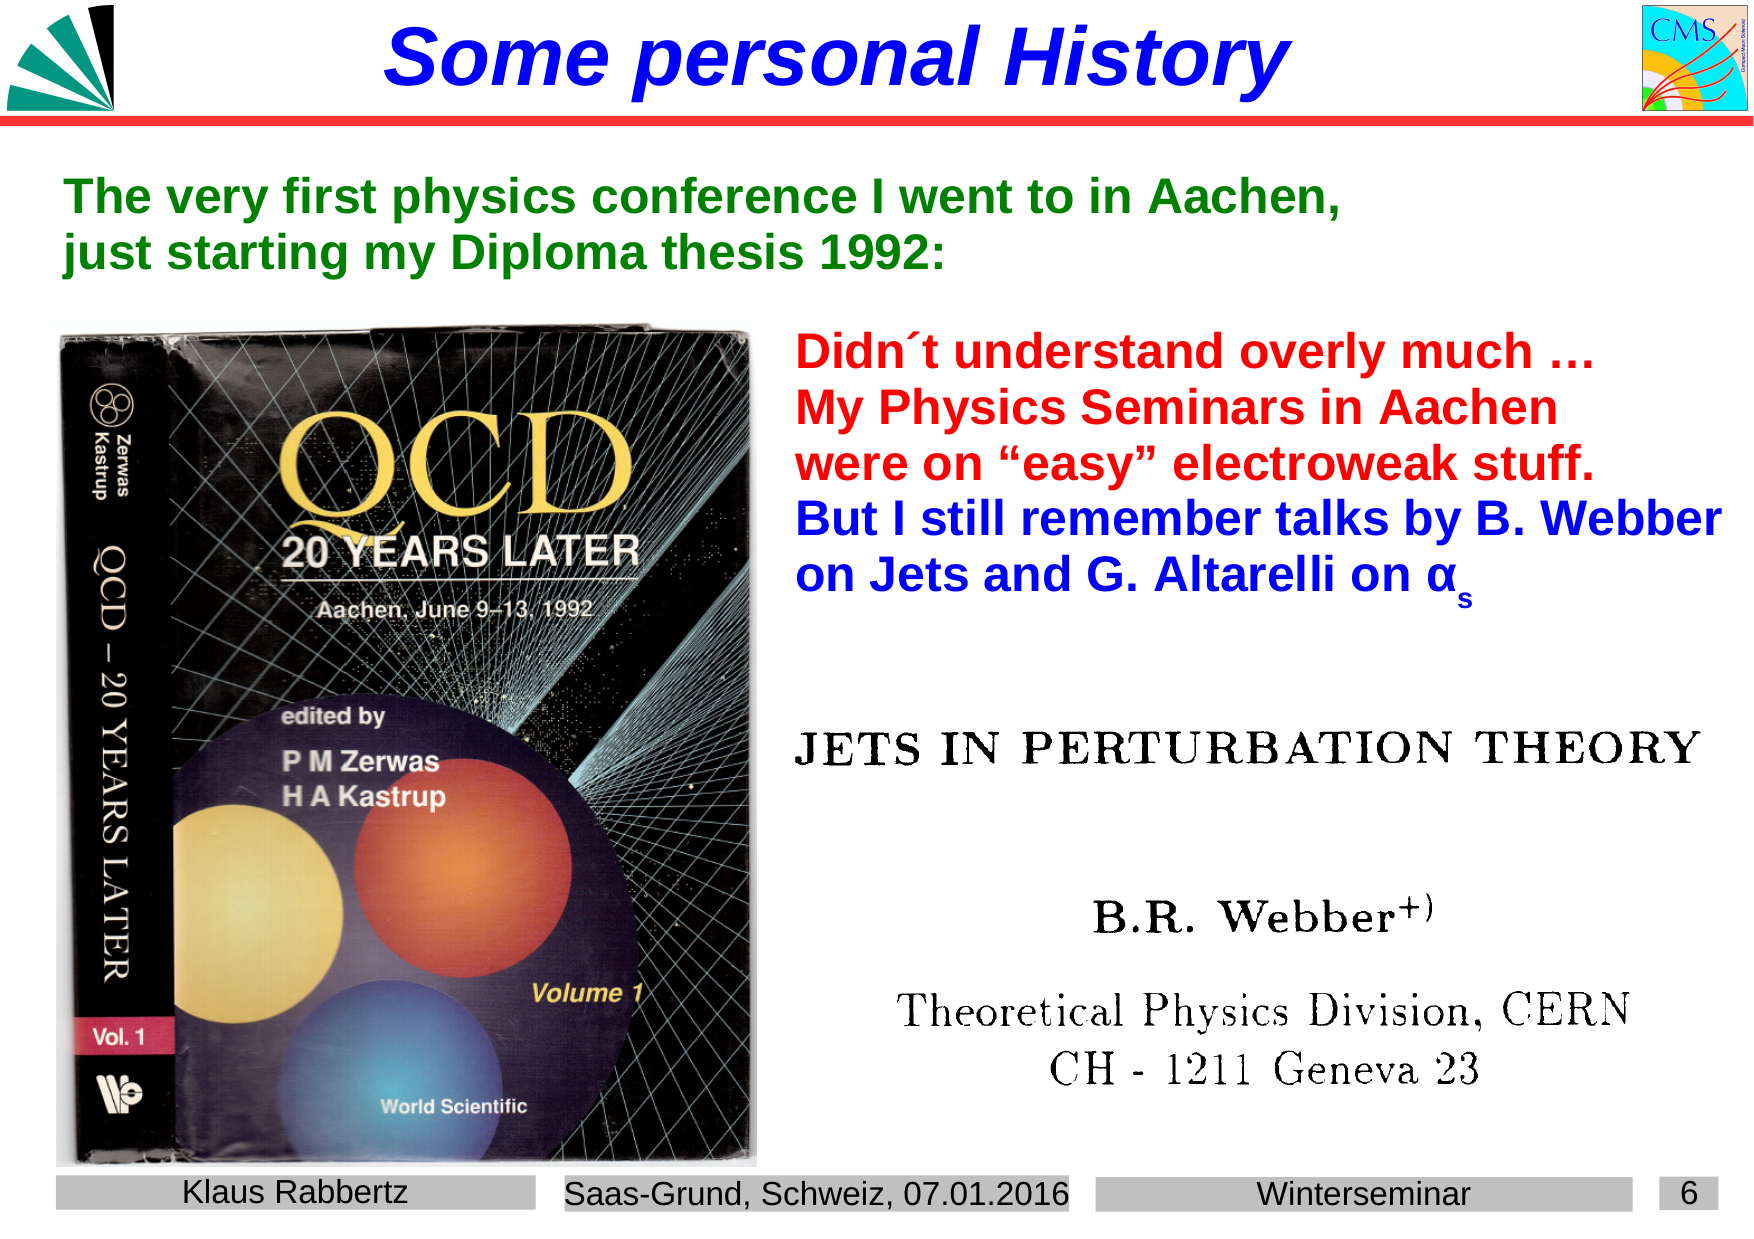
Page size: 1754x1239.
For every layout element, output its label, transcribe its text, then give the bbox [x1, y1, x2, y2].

text_box Didn´t understand overly much … My Physics Seminars in Aachen were on “easy” electroweak stuff. But I still remember talks by B. Webber on Jets and G. Altarelli on αs [783, 317, 1735, 623]
picture [789, 725, 1705, 1094]
picture [1642, 5, 1748, 111]
title Some personal History [153, 0, 1600, 113]
picture [7, 5, 114, 112]
text_box The very first physics conference I went to in Aachen, just starting my Diploma thesis 1992: [51, 162, 1352, 287]
picture [56, 320, 757, 1167]
